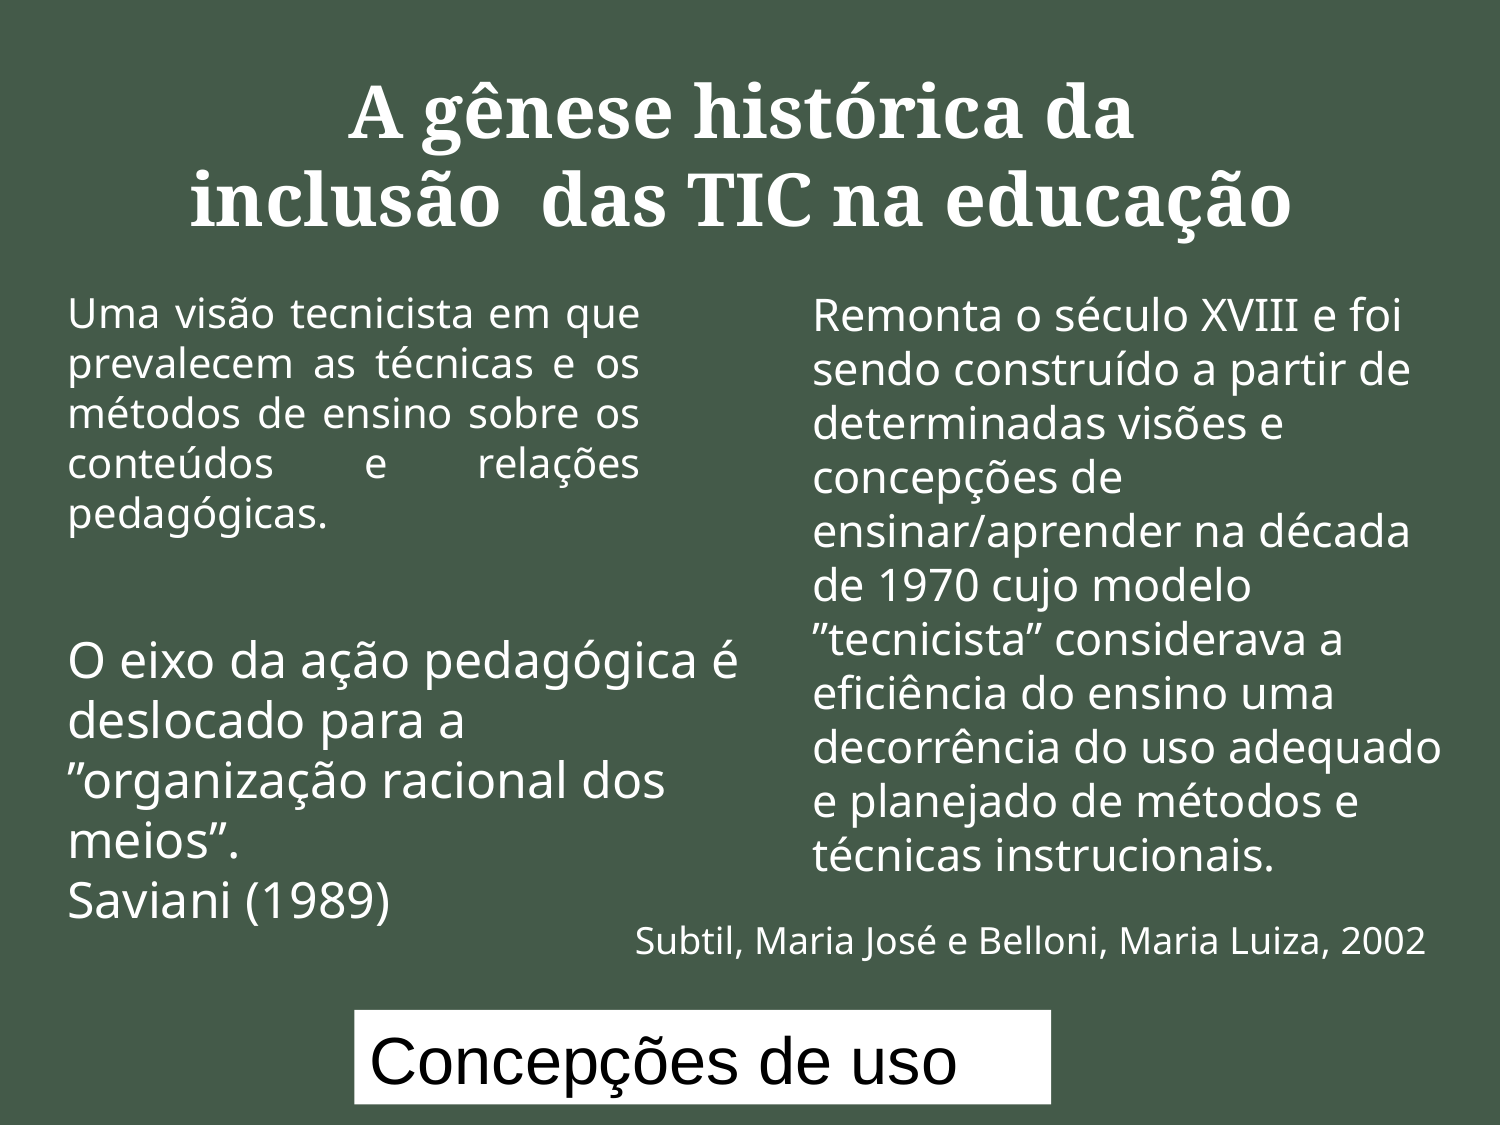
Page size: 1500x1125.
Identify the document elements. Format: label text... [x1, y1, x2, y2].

list Concepções de uso [354, 1009, 1052, 1105]
text_box Uma visão tecnicista em que prevalecem as técnicas e os métodos de ensino sobre os conteúdos e relações pedagógicas. [53, 278, 656, 544]
title A gênese histórica da inclusão das TIC na educação [171, 54, 1314, 252]
list Remonta o século XVIII e foi sendo construído a partir de determinadas visões e concepções de ensinar/aprender na década de 1970 cujo modelo ”tecnicista” considerava a eficiência do ensino uma decorrência do uso adequado e planejado de métodos e técnicas instrucionais. [797, 278, 1461, 909]
text_box O eixo da ação pedagógica é deslocado para a ”organização racional dos meios”. Saviani (1989) [52, 621, 761, 937]
text_box Subtil, Maria José e Belloni, Maria Luiza, 2002 [620, 909, 1477, 970]
